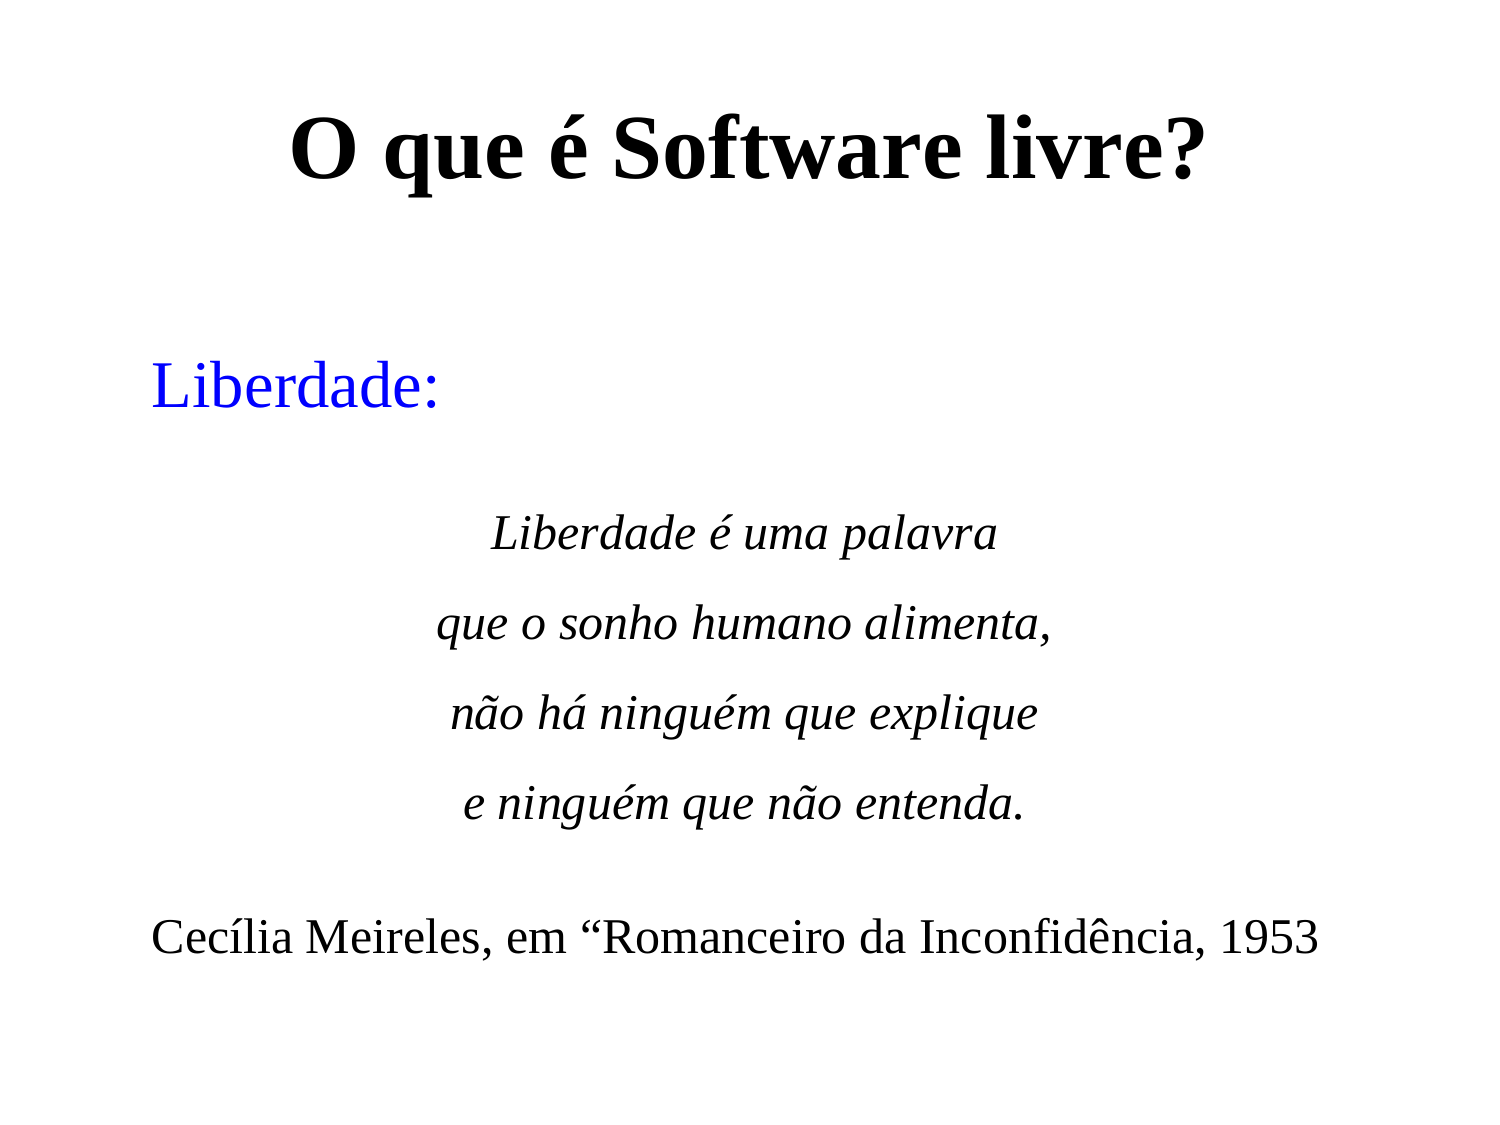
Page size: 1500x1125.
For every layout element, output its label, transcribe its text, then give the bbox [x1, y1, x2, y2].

title O que é Software livre? [0, 78, 1500, 218]
text_box Liberdade: Liberdade é uma palavra que o sonho humano alimenta, não há ninguém que explique e ninguém que não entenda. Cecília Meireles, em “Romanceiro da Inconfidência, 1953 [151, 343, 1338, 980]
